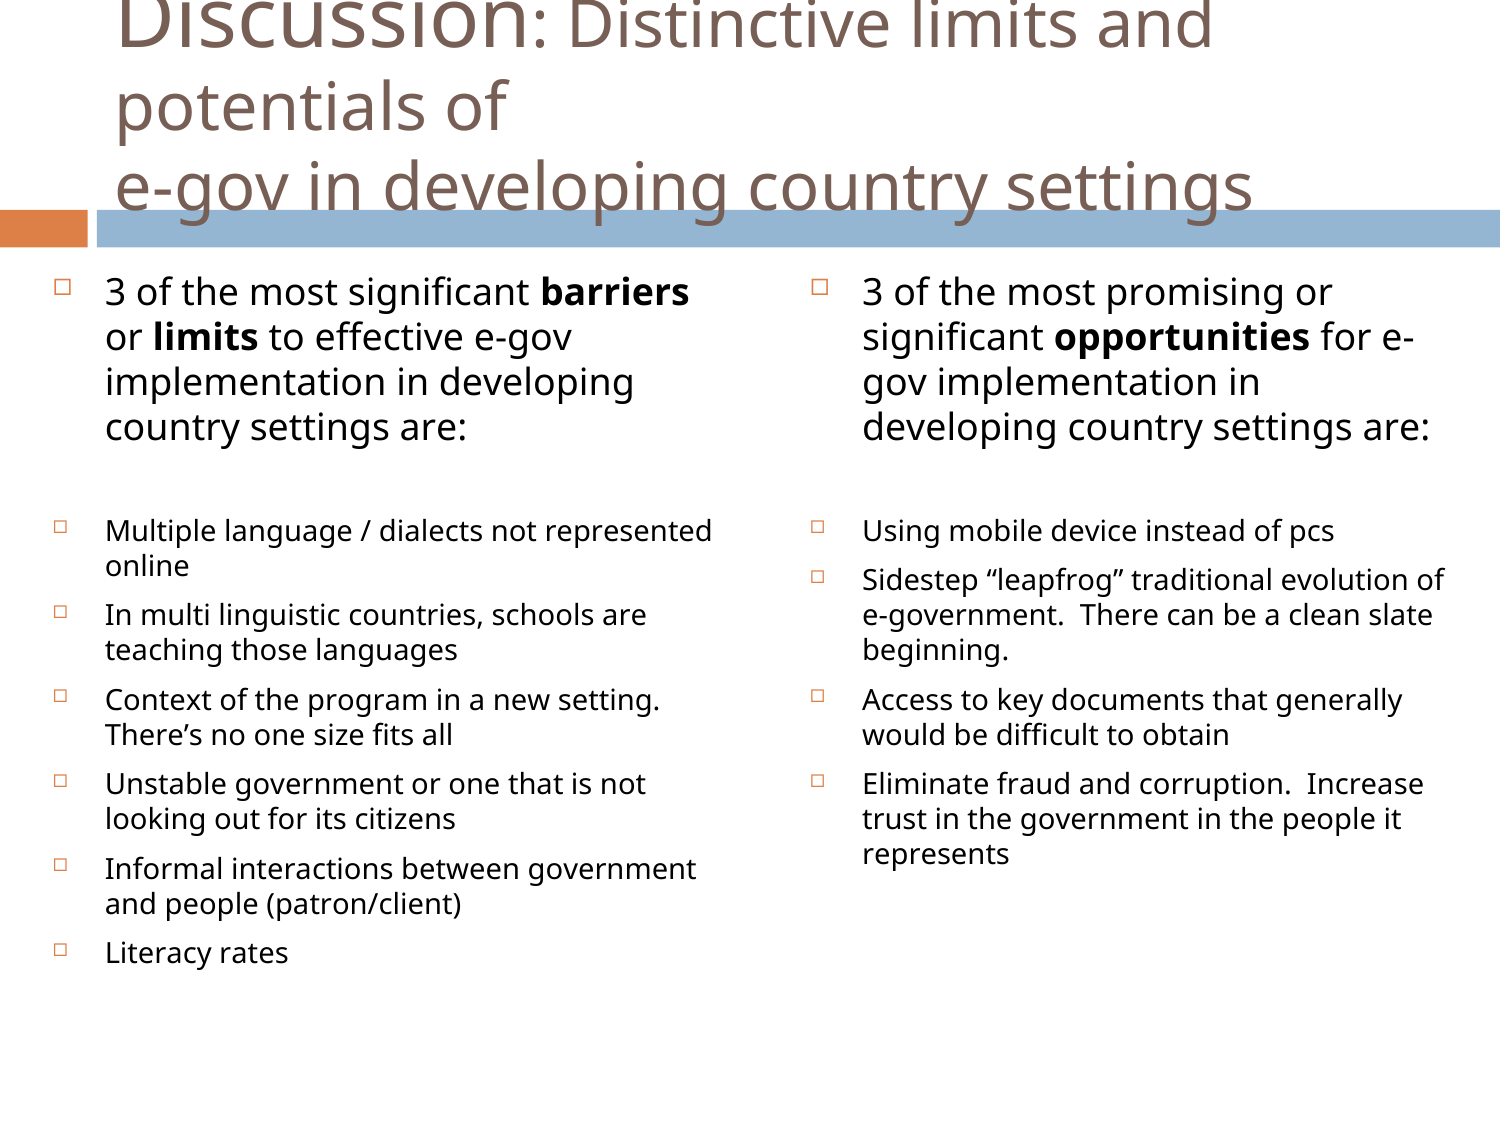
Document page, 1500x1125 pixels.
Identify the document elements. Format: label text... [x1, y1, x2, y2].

list 3 of the most significant barriers or limits to effective e-gov implementation in developing country settings are: Multiple language / dialects not represented online In multi linguistic countries, schools are teaching those languages Context of the program in a new setting. There’s no one size fits all Unstable government or one that is not looking out for its citizens Informal interactions between government and people (patron/client) Literacy rates [37, 260, 738, 1095]
list 3 of the most promising or significant opportunities for e-gov implementation in developing country settings are: Using mobile device instead of pcs Sidestep “leapfrog” traditional evolution of e-government. There can be a clean slate beginning. Access to key documents that generally would be difficult to obtain Eliminate fraud and corruption. Increase trust in the government in the people it represents [794, 260, 1475, 1011]
title Discussion: Distinctive limits and potentials of e-gov in developing country settings [99, 0, 1438, 192]
